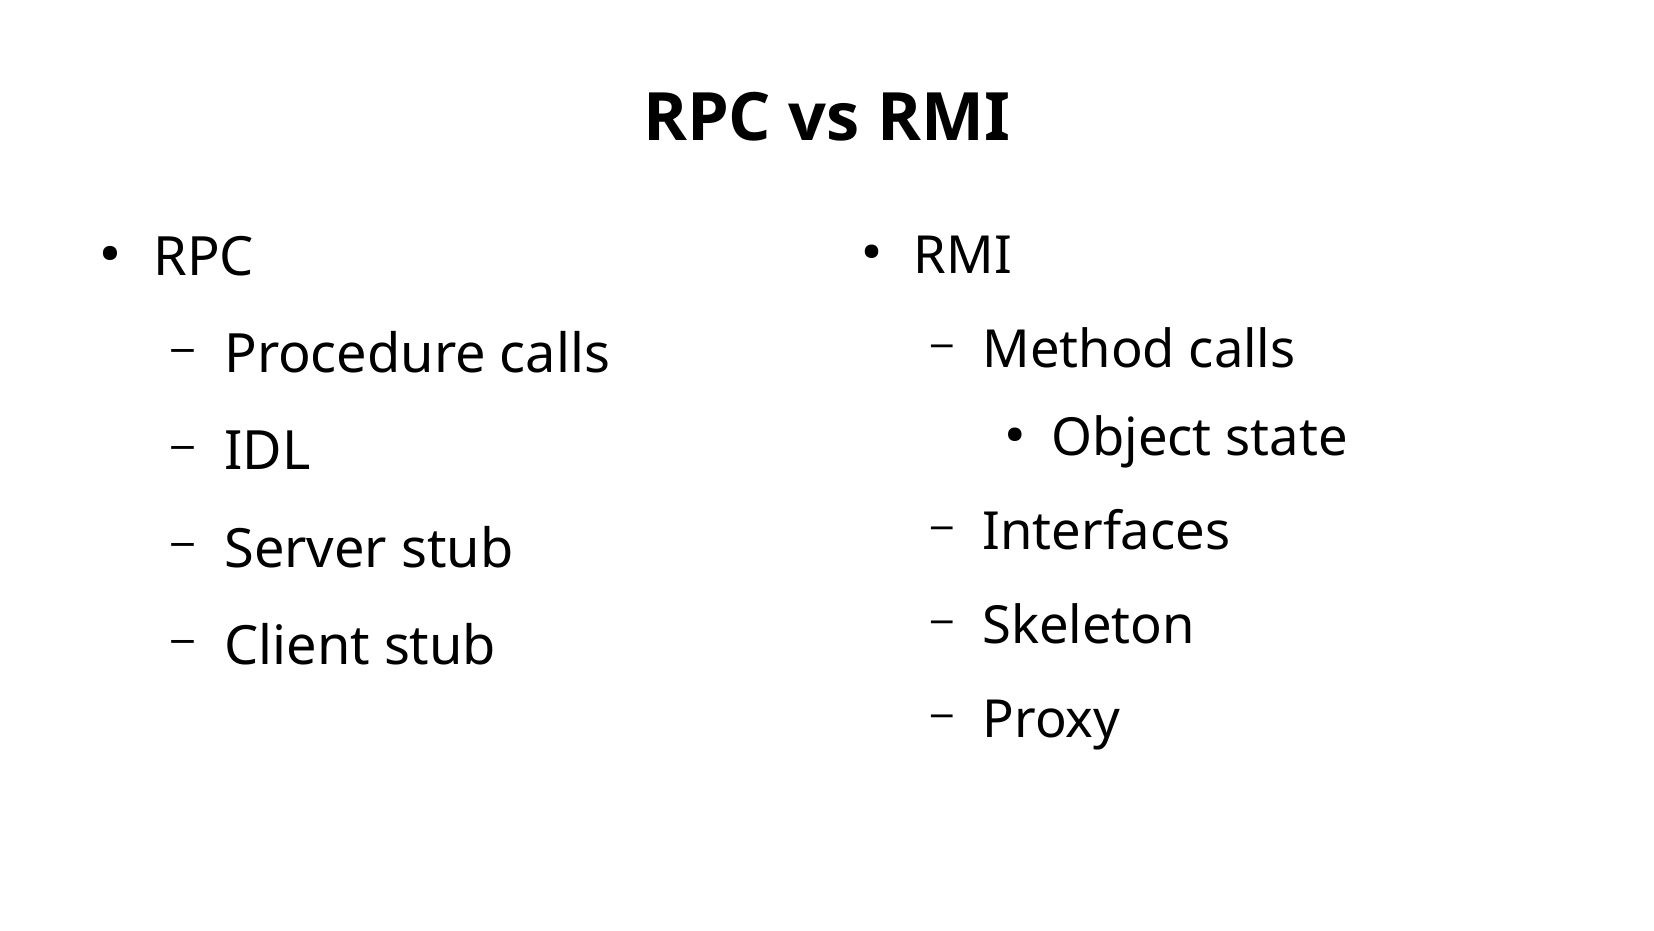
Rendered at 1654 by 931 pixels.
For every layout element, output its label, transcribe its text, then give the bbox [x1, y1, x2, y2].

title RPC vs RMI [82, 36, 1571, 193]
list RMI Method calls Object state Interfaces Skeleton Proxy [845, 217, 1572, 757]
list RPC Procedure calls IDL Server stub Client stub [82, 217, 809, 757]
